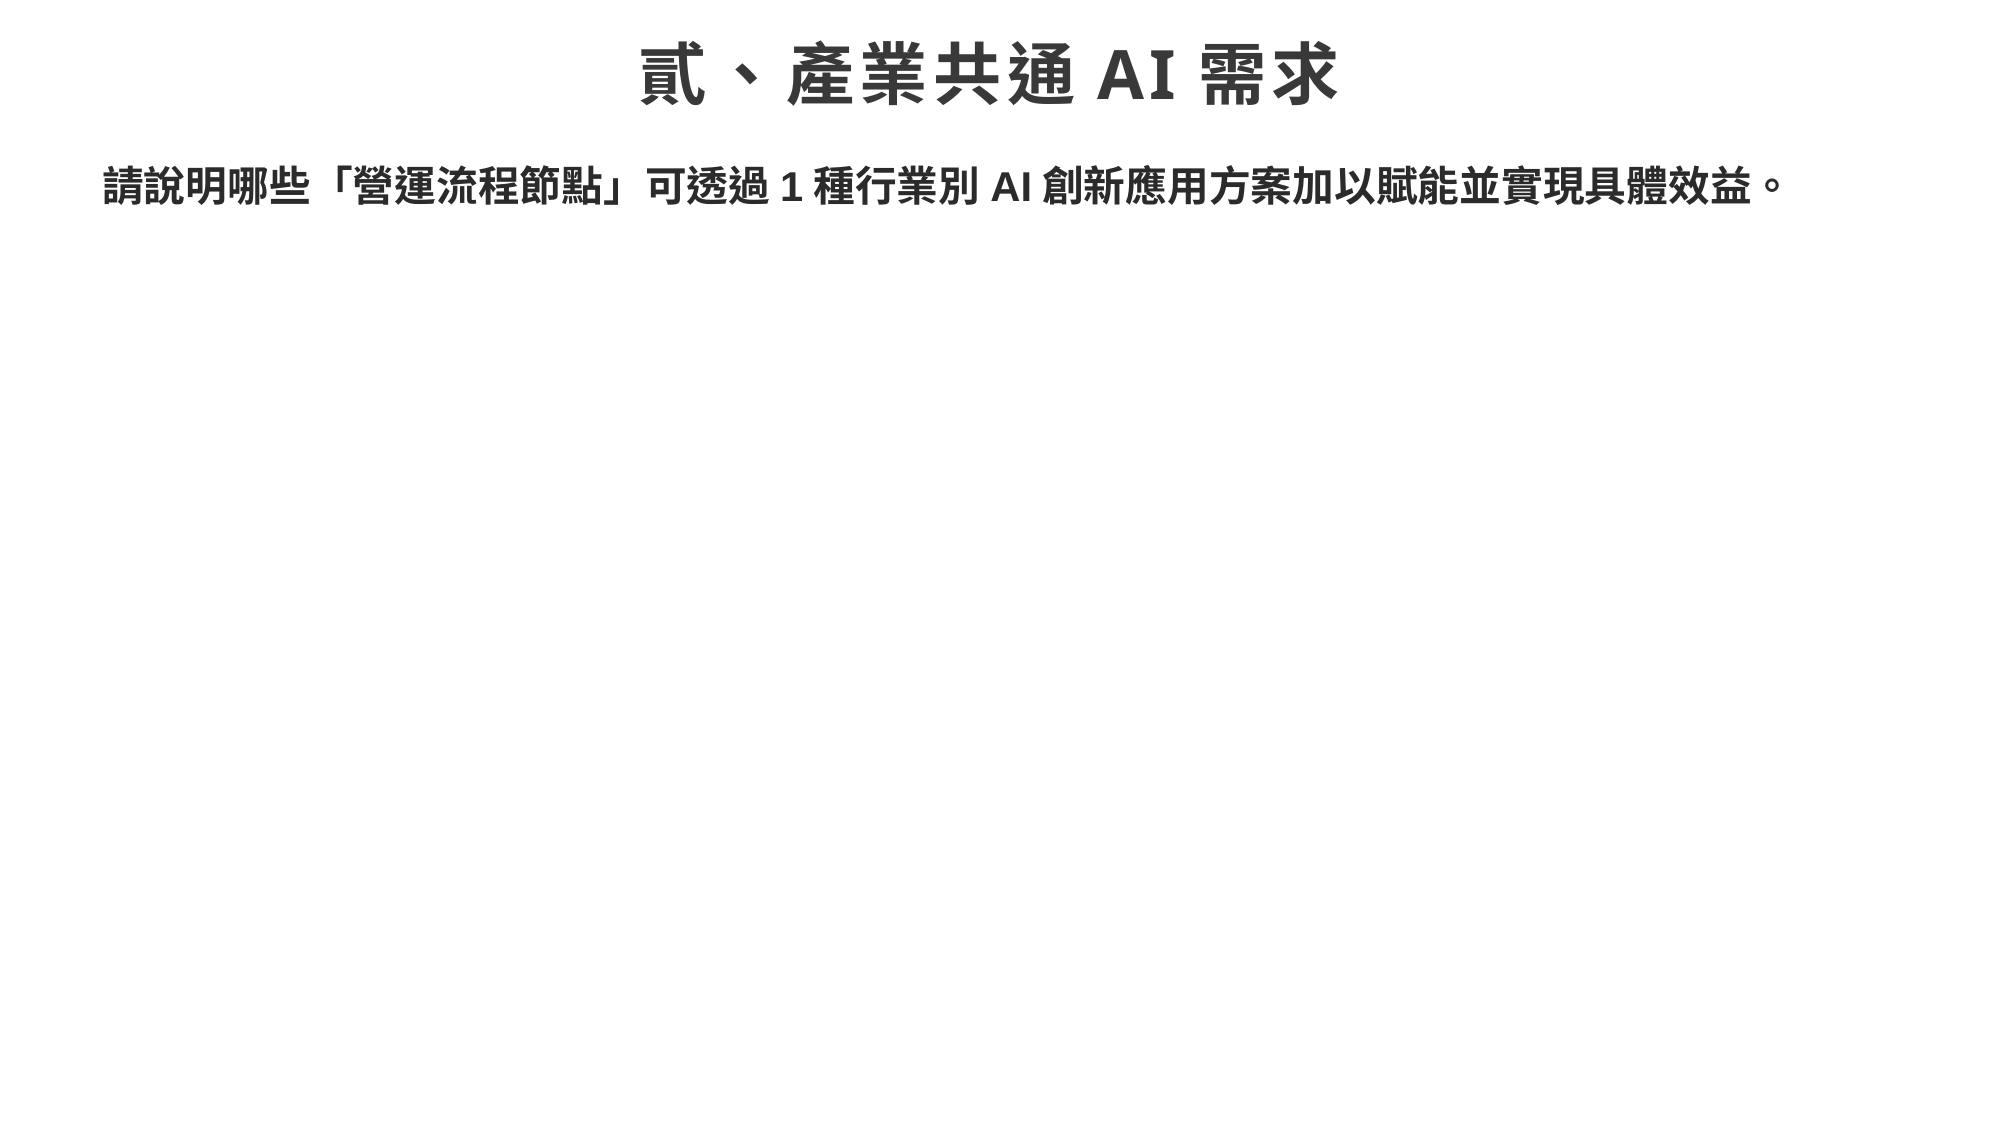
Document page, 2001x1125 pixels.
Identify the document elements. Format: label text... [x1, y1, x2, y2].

text_box 請說明哪些「營運流程節點」可透過1種行業別AI創新應用方案加以賦能並實現具體效益。 [87, 151, 1959, 571]
title 貳、產業共通AI需求 [127, 9, 1873, 135]
